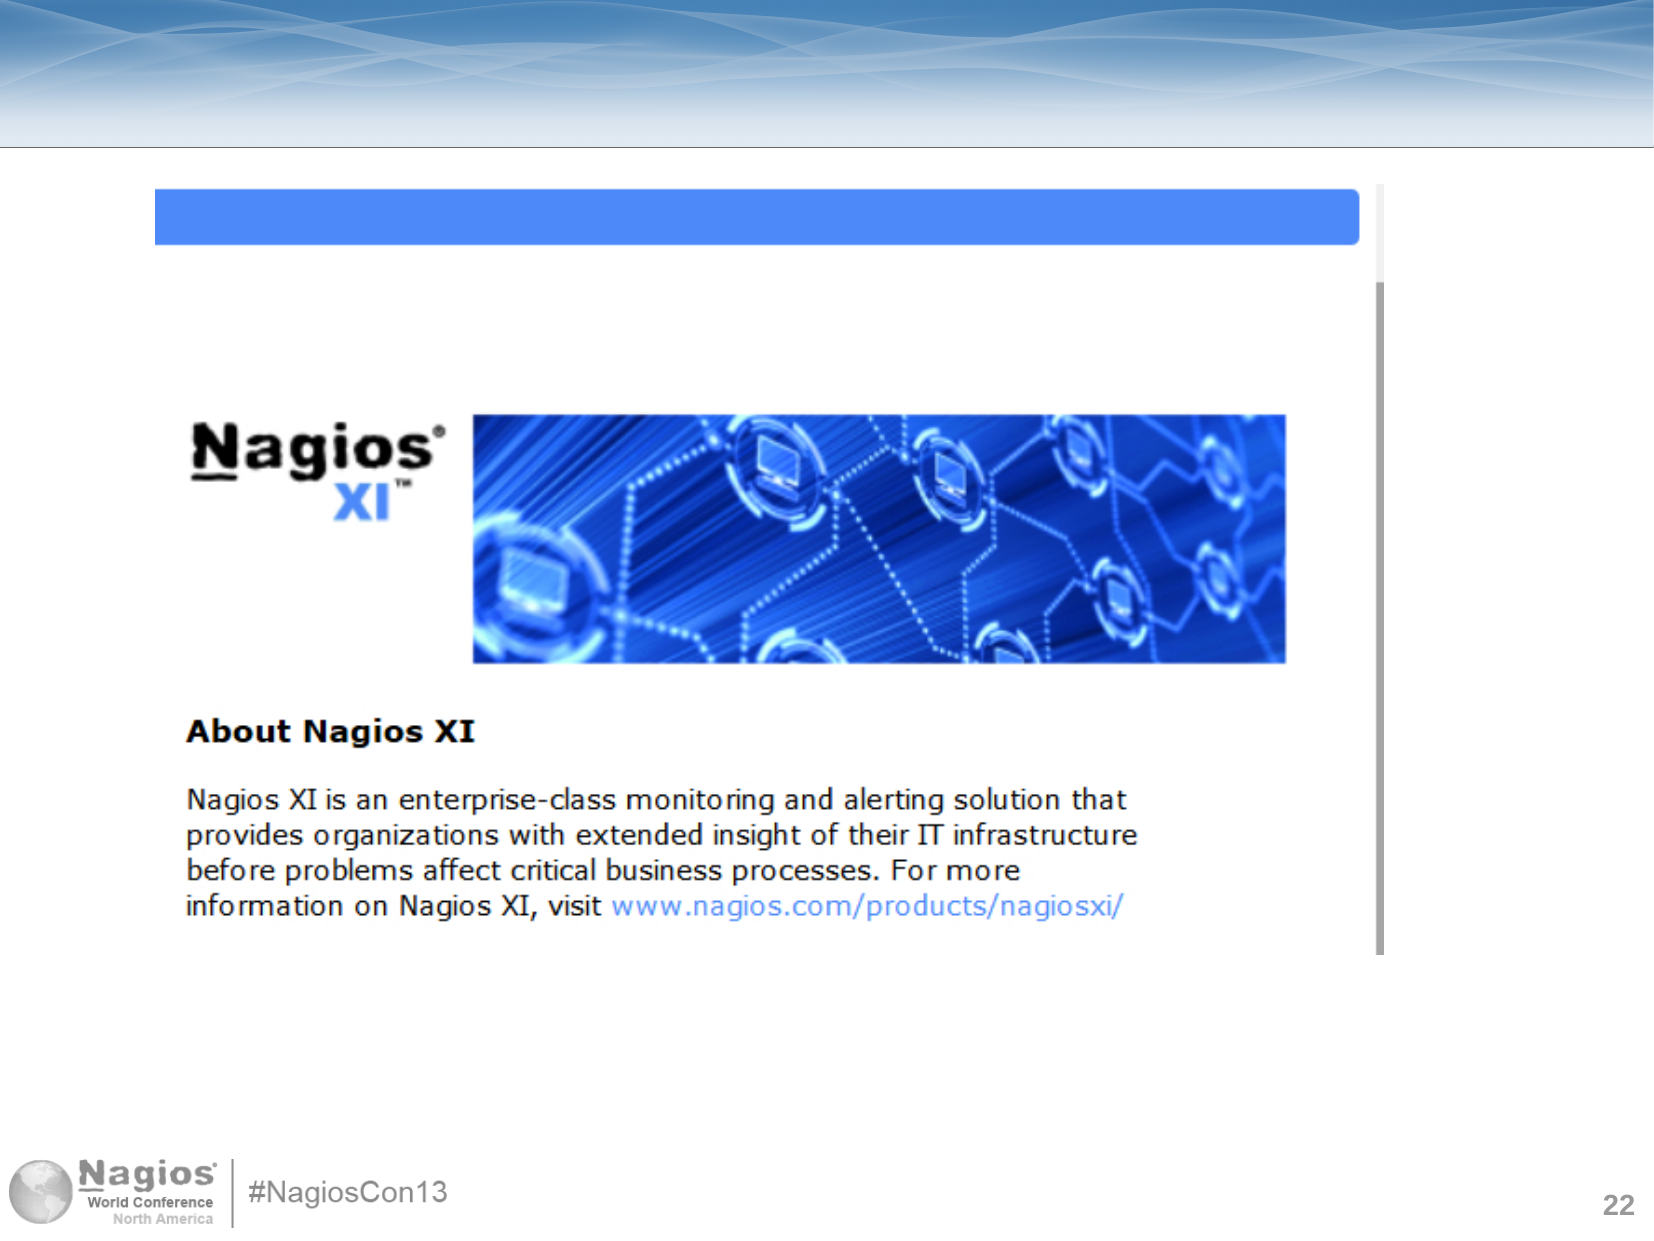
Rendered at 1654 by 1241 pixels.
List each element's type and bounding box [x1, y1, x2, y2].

picture [155, 184, 1384, 955]
picture [9, 1159, 453, 1228]
picture [0, 0, 1654, 147]
